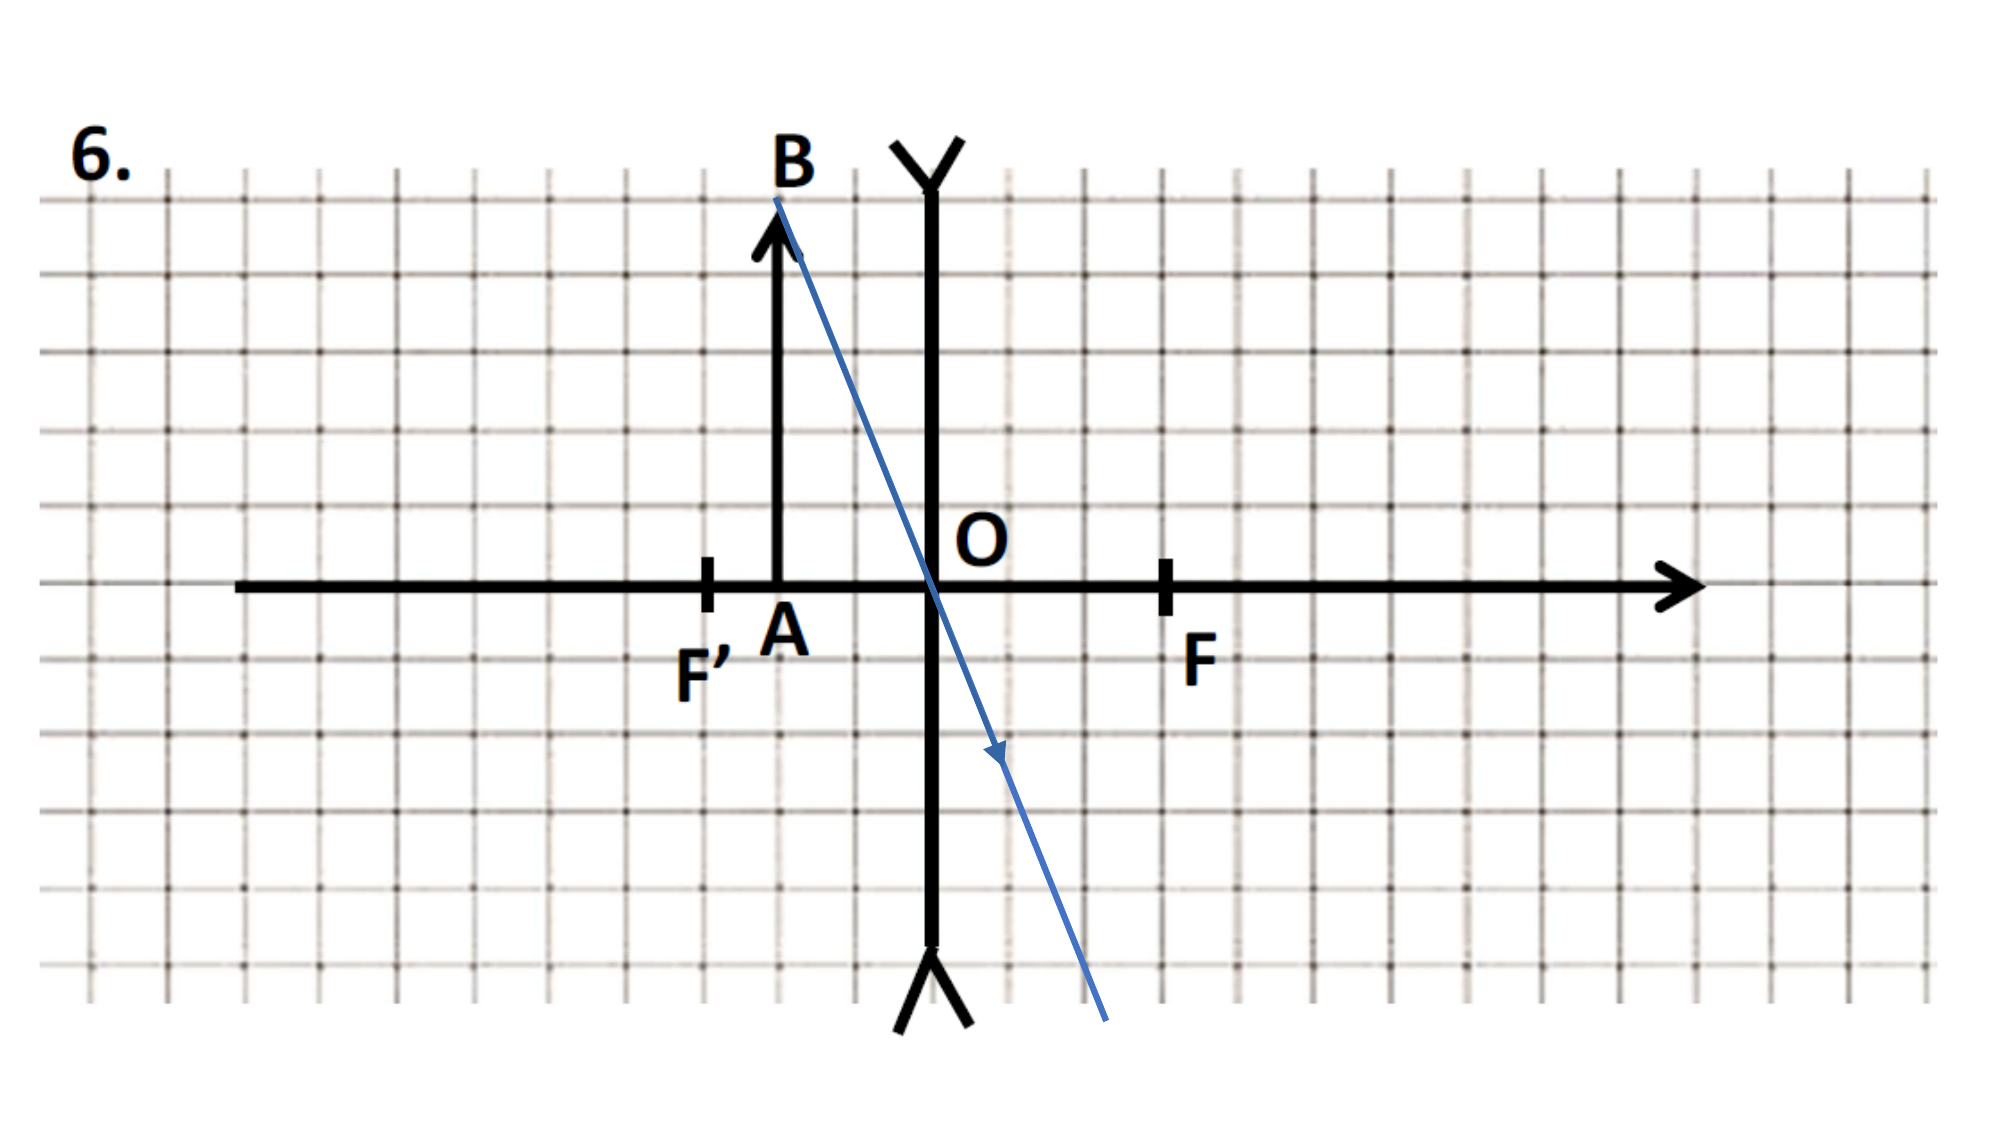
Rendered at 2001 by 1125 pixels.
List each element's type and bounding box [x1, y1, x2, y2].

picture [39, 117, 1950, 1050]
